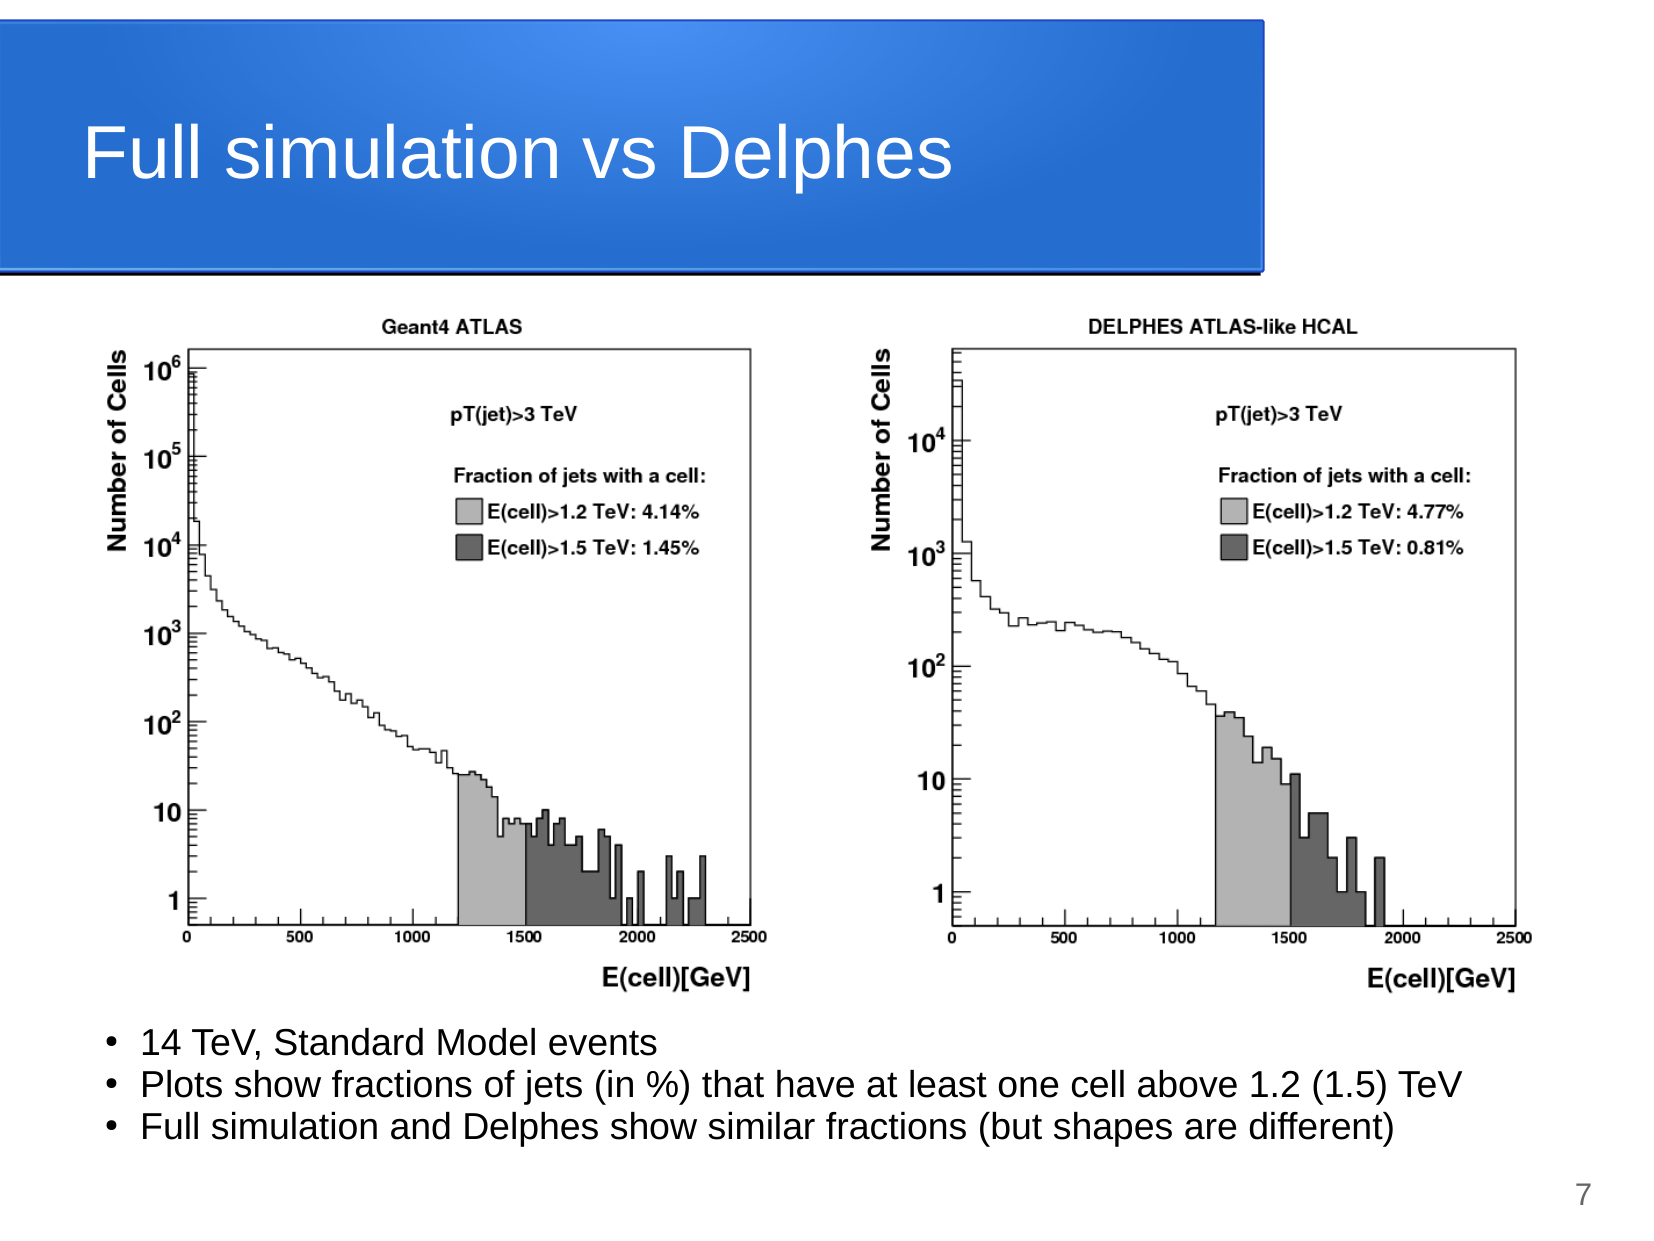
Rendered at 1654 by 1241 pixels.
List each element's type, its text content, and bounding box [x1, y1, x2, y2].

picture [840, 277, 1591, 998]
picture [76, 276, 827, 997]
title Full simulation vs Delphes [82, 49, 1571, 257]
text_box 14 TeV, Standard Model events Plots show fractions of jets (in %) that have at least one cell above 1.2 (1.5) TeV Full simulation and Delphes show similar fractions (but shapes are different) [89, 1014, 1504, 1198]
